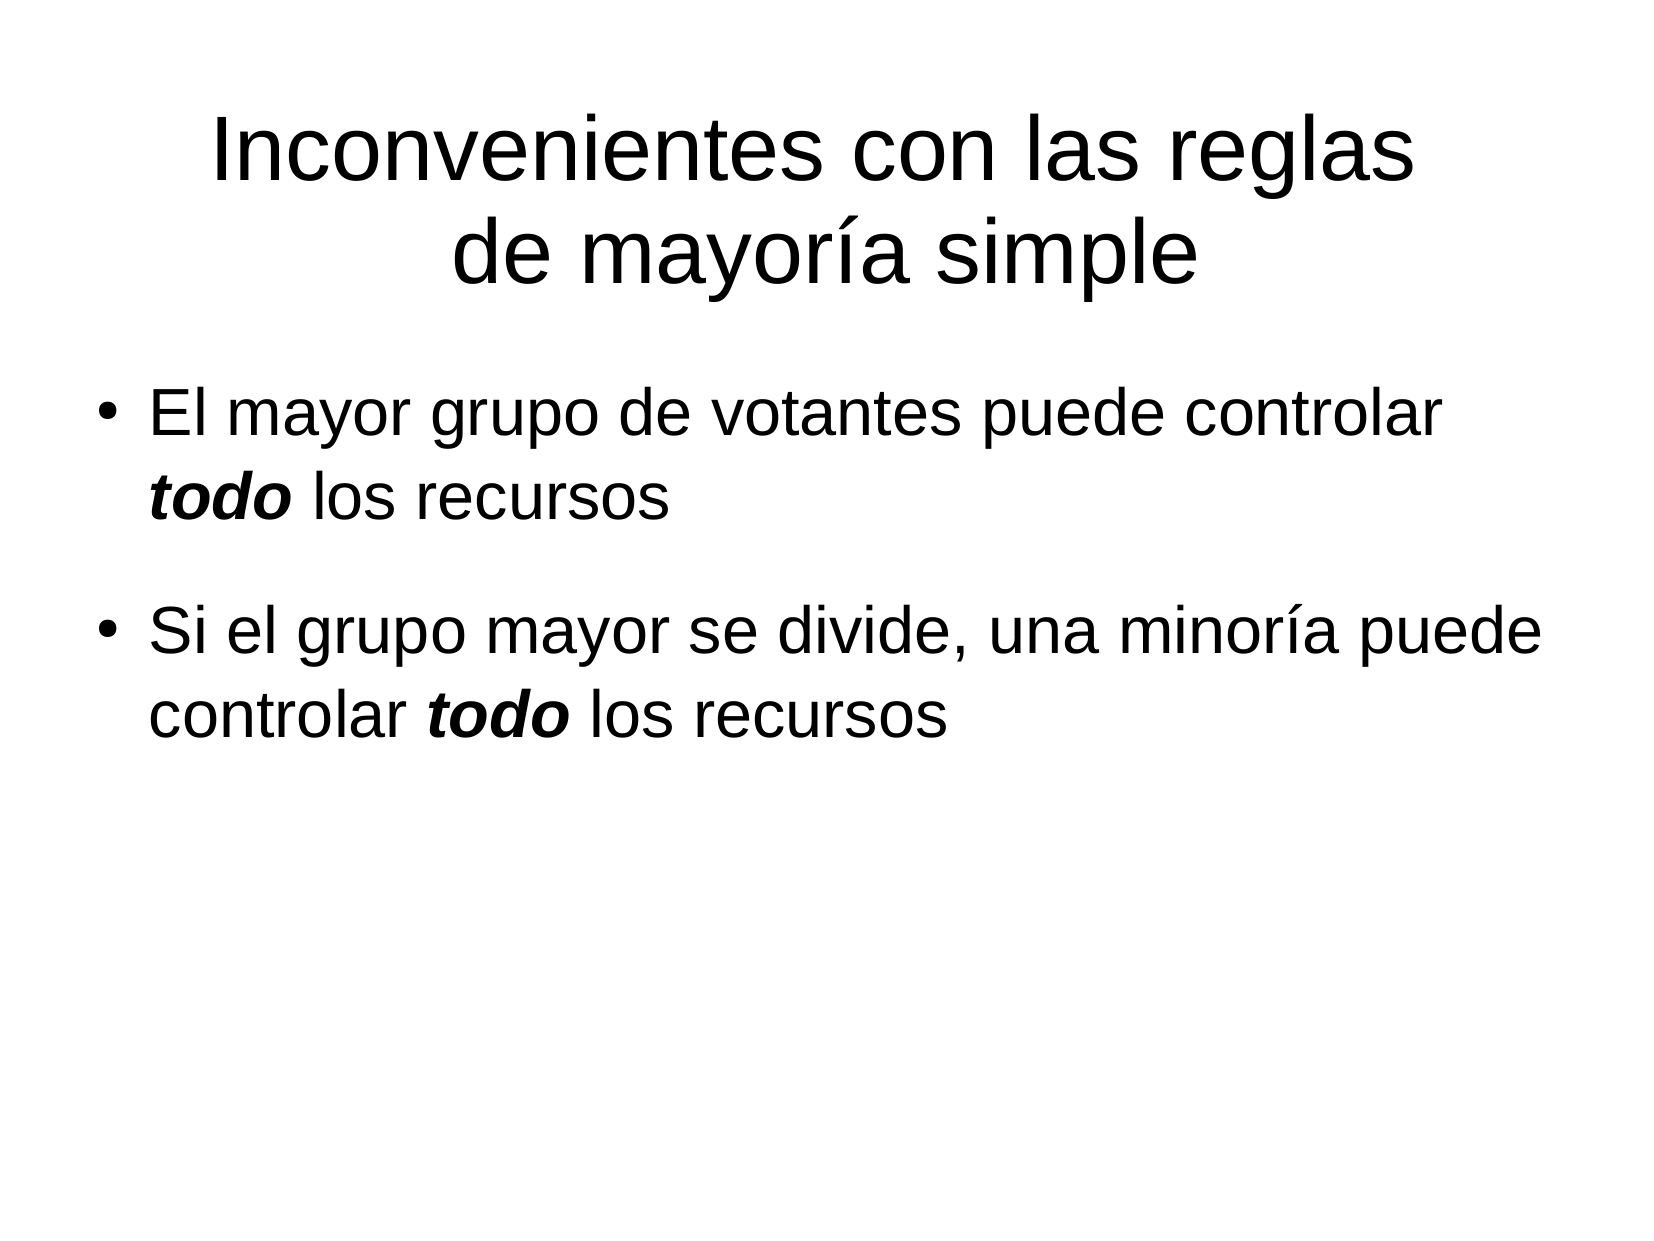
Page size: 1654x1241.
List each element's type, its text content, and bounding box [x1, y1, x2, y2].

list El mayor grupo de votantes puede controlar todo los recursos Si el grupo mayor se divide, una minoría puede controlar todo los recursos [78, 375, 1567, 1111]
title Inconvenientes con las reglas de mayoría simple [82, 96, 1571, 304]
